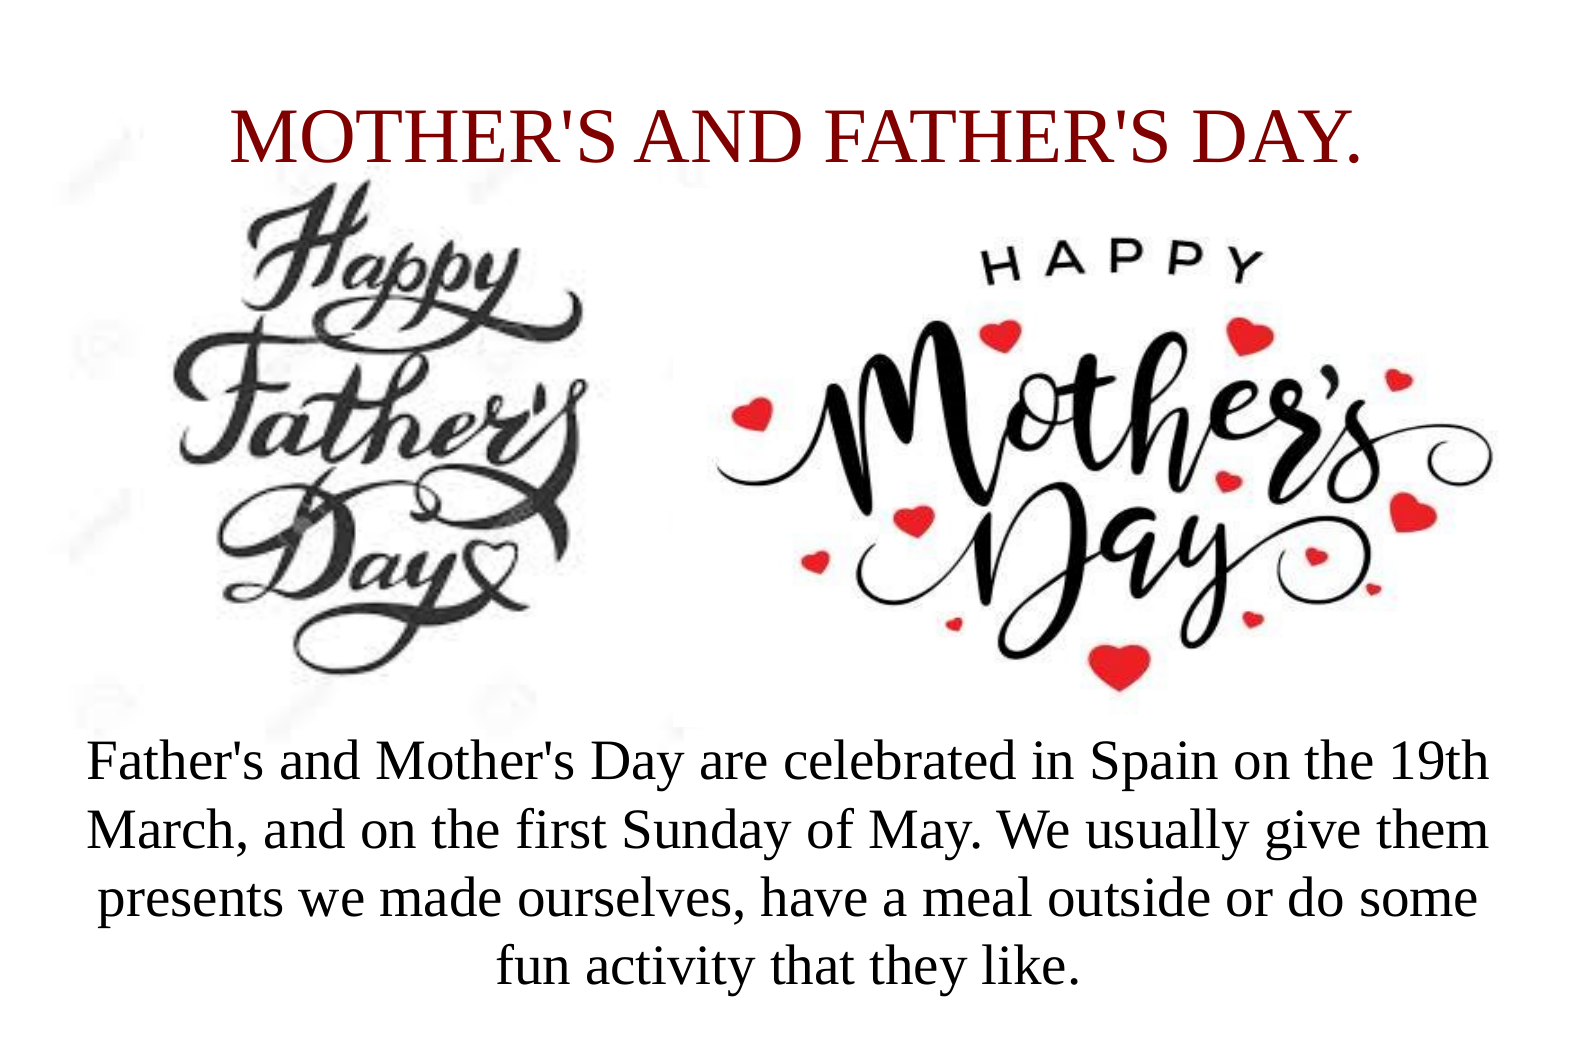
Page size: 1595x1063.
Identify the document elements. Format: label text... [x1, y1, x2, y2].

subtitle Father's and Mother's Day are celebrated in Spain on the 19th March, and on the first Sunday of May. We usually give them presents we made ourselves, have a meal outside or do some fun activity that they like. [70, 732, 1506, 987]
picture [46, 118, 1554, 754]
title MOTHER'S AND FATHER'S DAY. [79, 42, 1515, 220]
